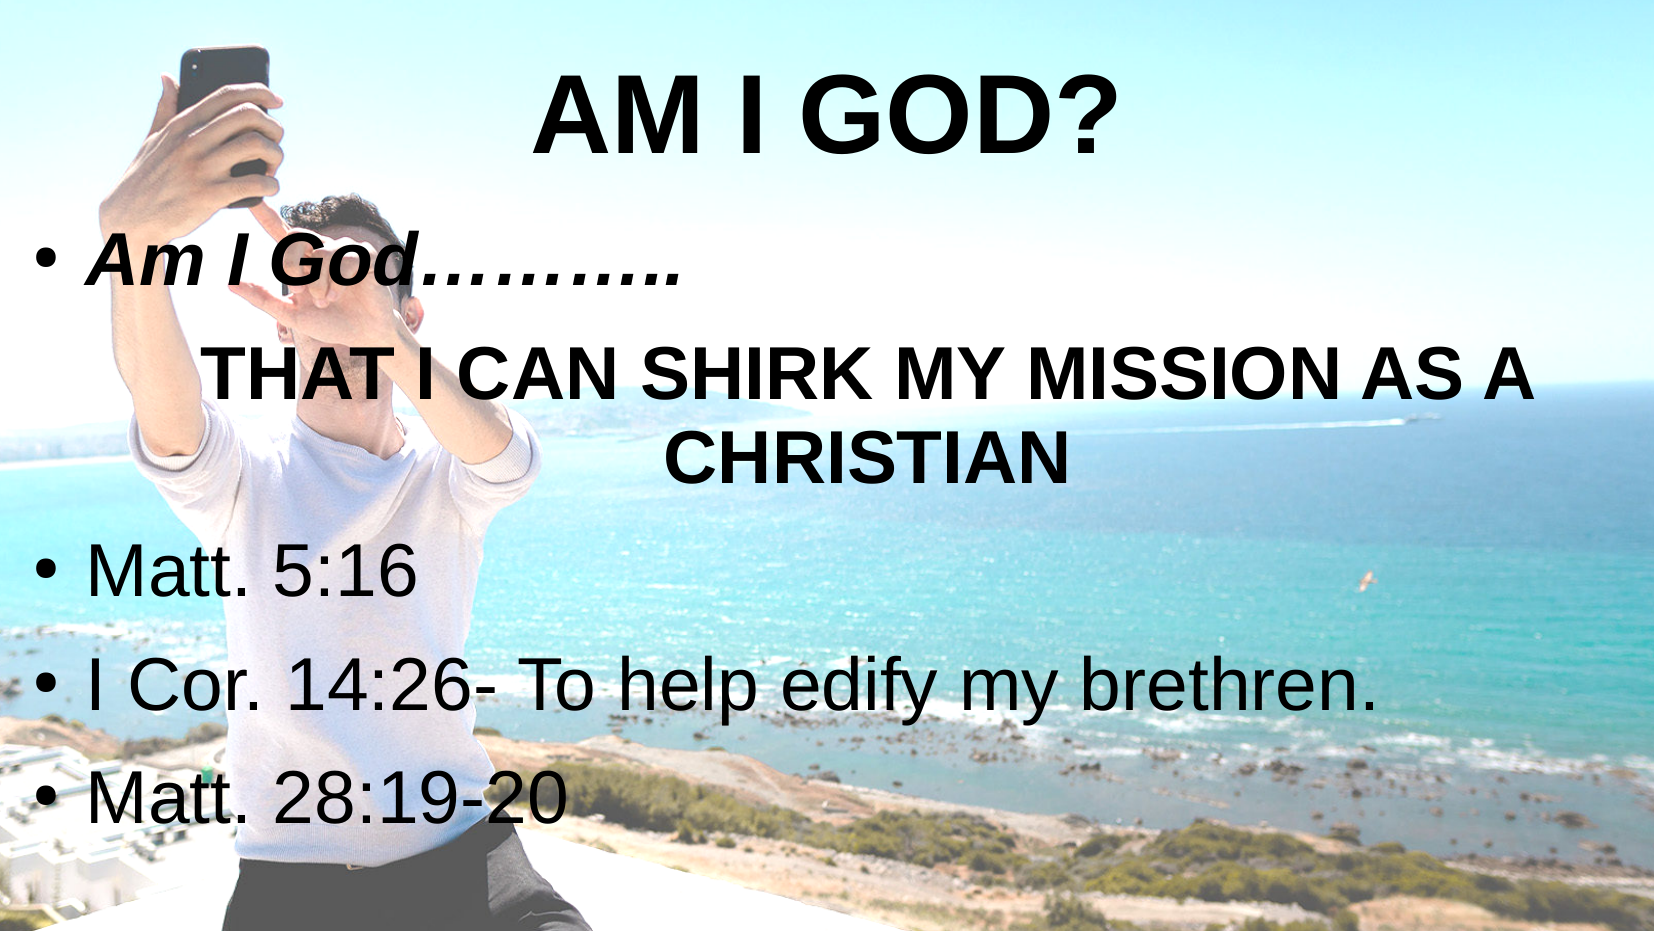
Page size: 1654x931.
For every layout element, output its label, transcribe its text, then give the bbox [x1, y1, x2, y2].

list Am I God……….. THAT I CAN SHIRK MY MISSION AS A CHRISTIAN Matt. 5:16 I Cor. 14:26- To help edify my brethren. Matt. 28:19-20 [15, 217, 1651, 931]
title AM I GOD? [82, 37, 1571, 193]
picture [0, 0, 1654, 931]
